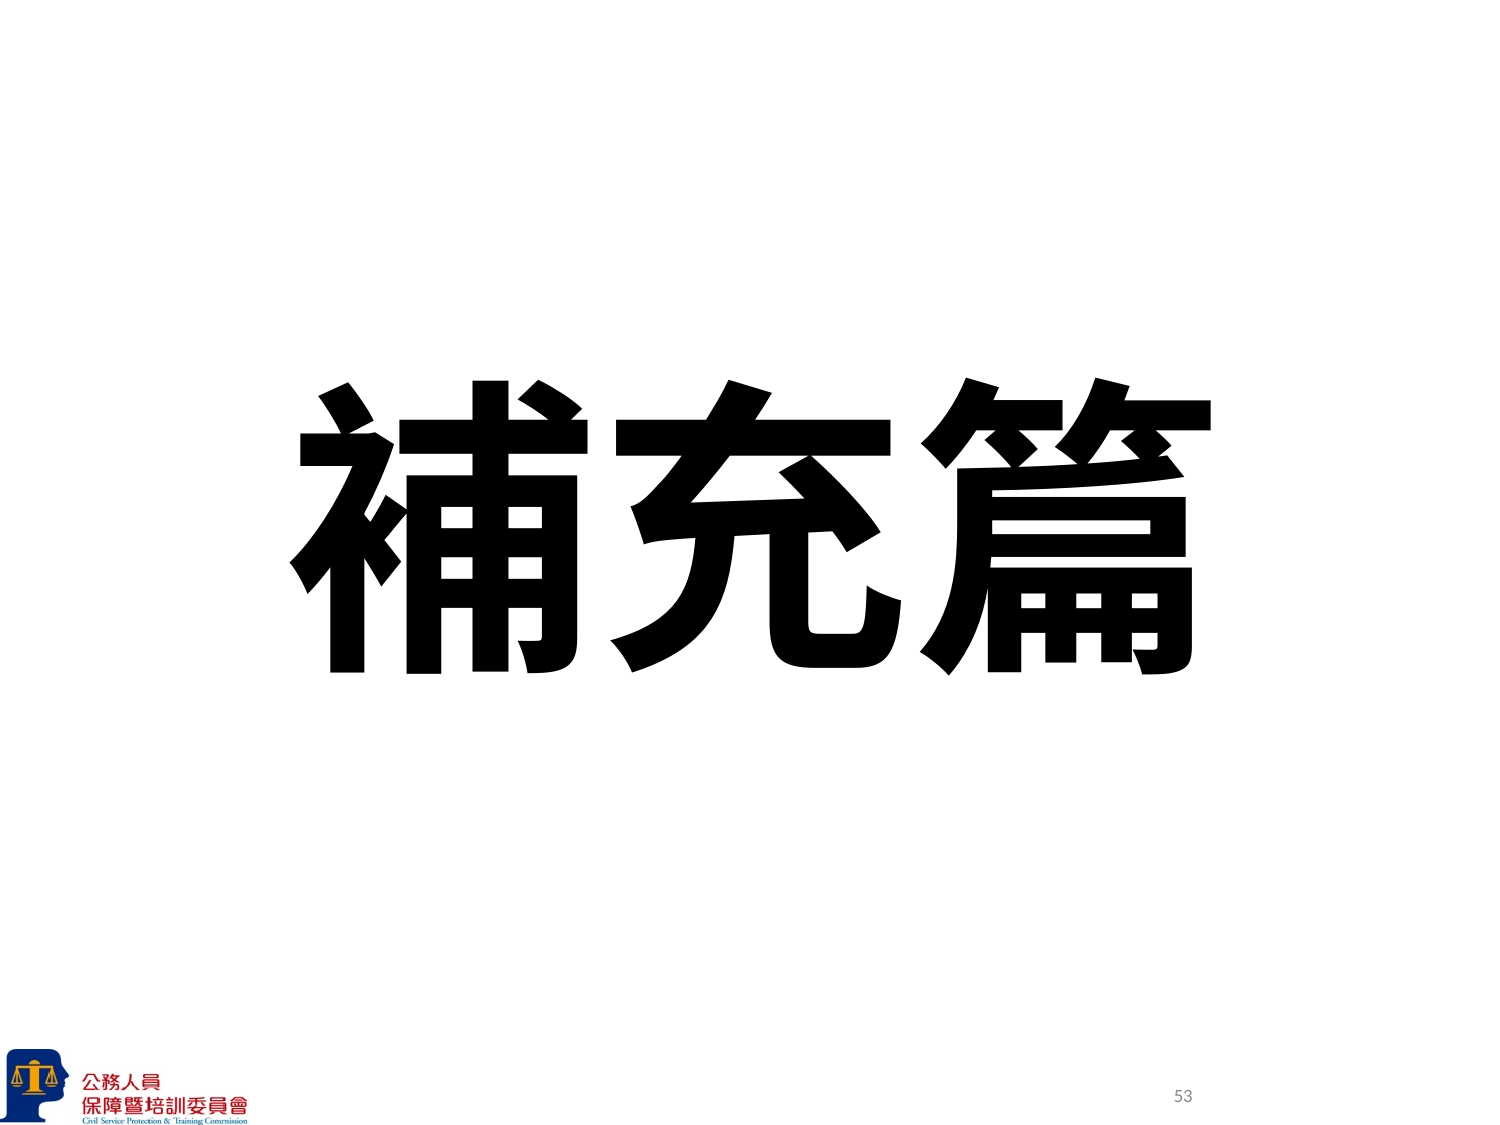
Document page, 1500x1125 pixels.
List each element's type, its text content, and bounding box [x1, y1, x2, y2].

text_box 58 [1158, 1065, 1497, 1125]
text_box 補充篇 [266, 326, 1243, 716]
